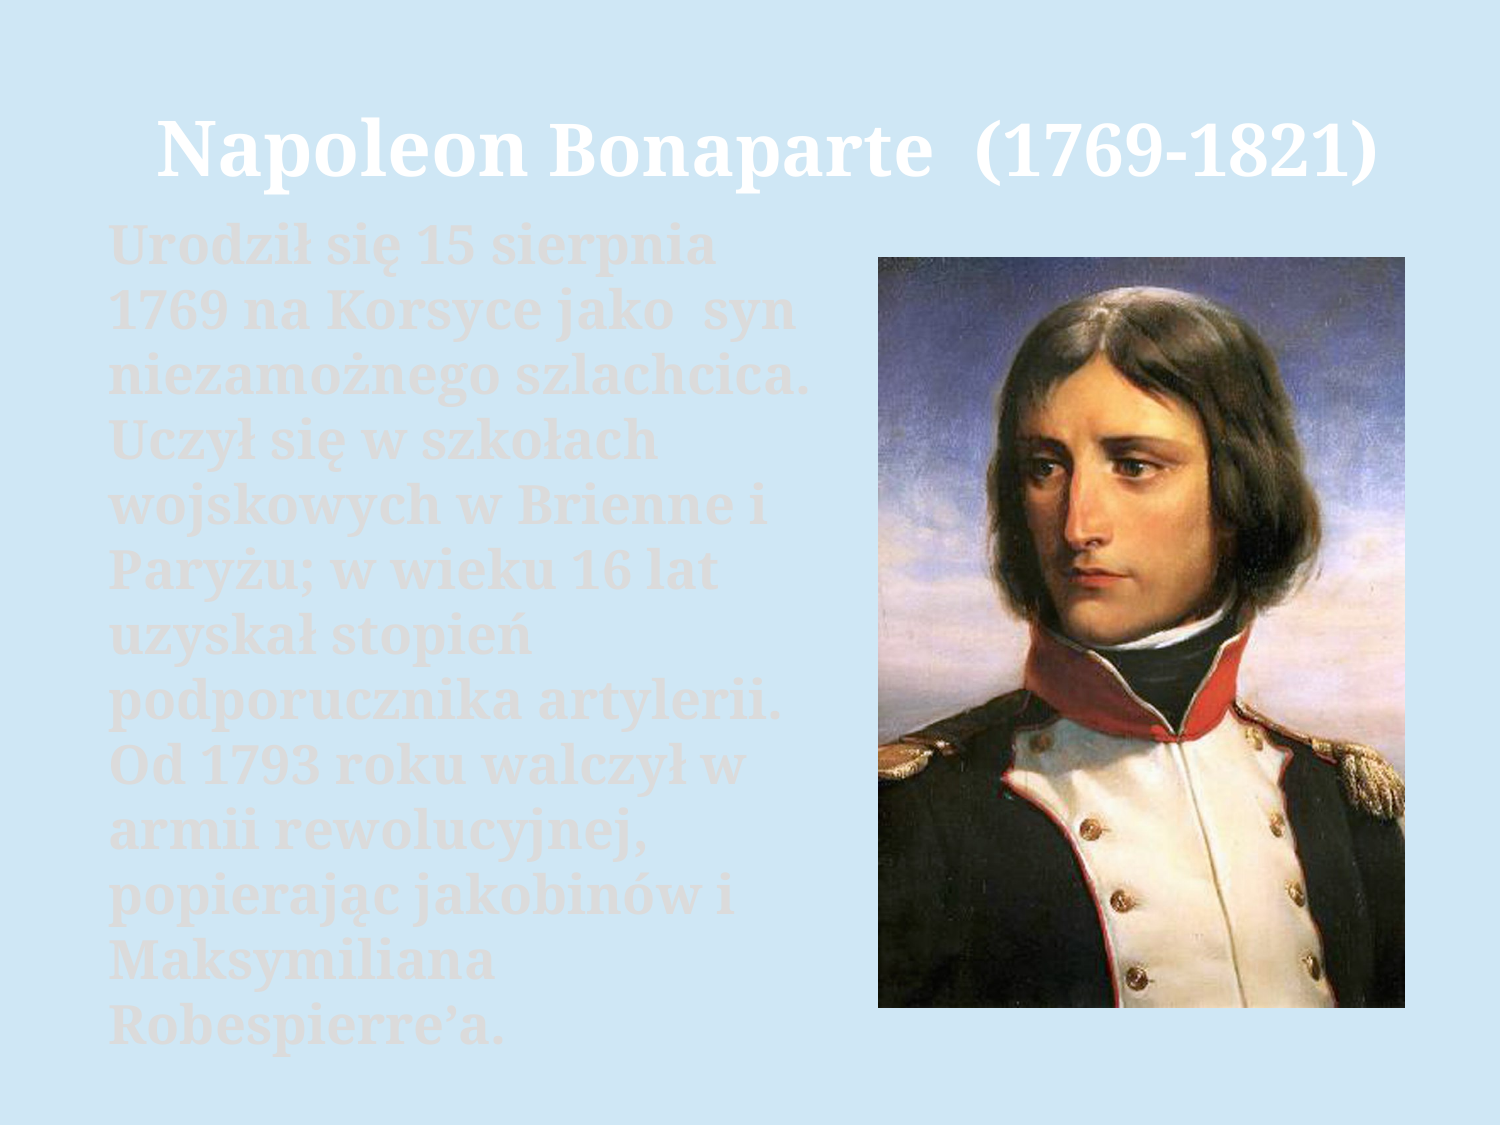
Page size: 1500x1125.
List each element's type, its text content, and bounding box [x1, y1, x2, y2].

title Urodził się 15 sierpnia 1769 na Korsyce jako syn niezamożnego szlachcica. Uczył się w szkołach wojskowych w Brienne i Paryżu; w wieku 16 lat uzyskał stopień podporucznika artylerii. Od 1793 roku walczył w armii rewolucyjnej, popierając jakobinów i Maksymiliana Robespierre’a. [93, 210, 828, 1055]
picture [878, 257, 1405, 1008]
text_box Napoleon Bonaparte (1769-1821) [93, 70, 1444, 200]
